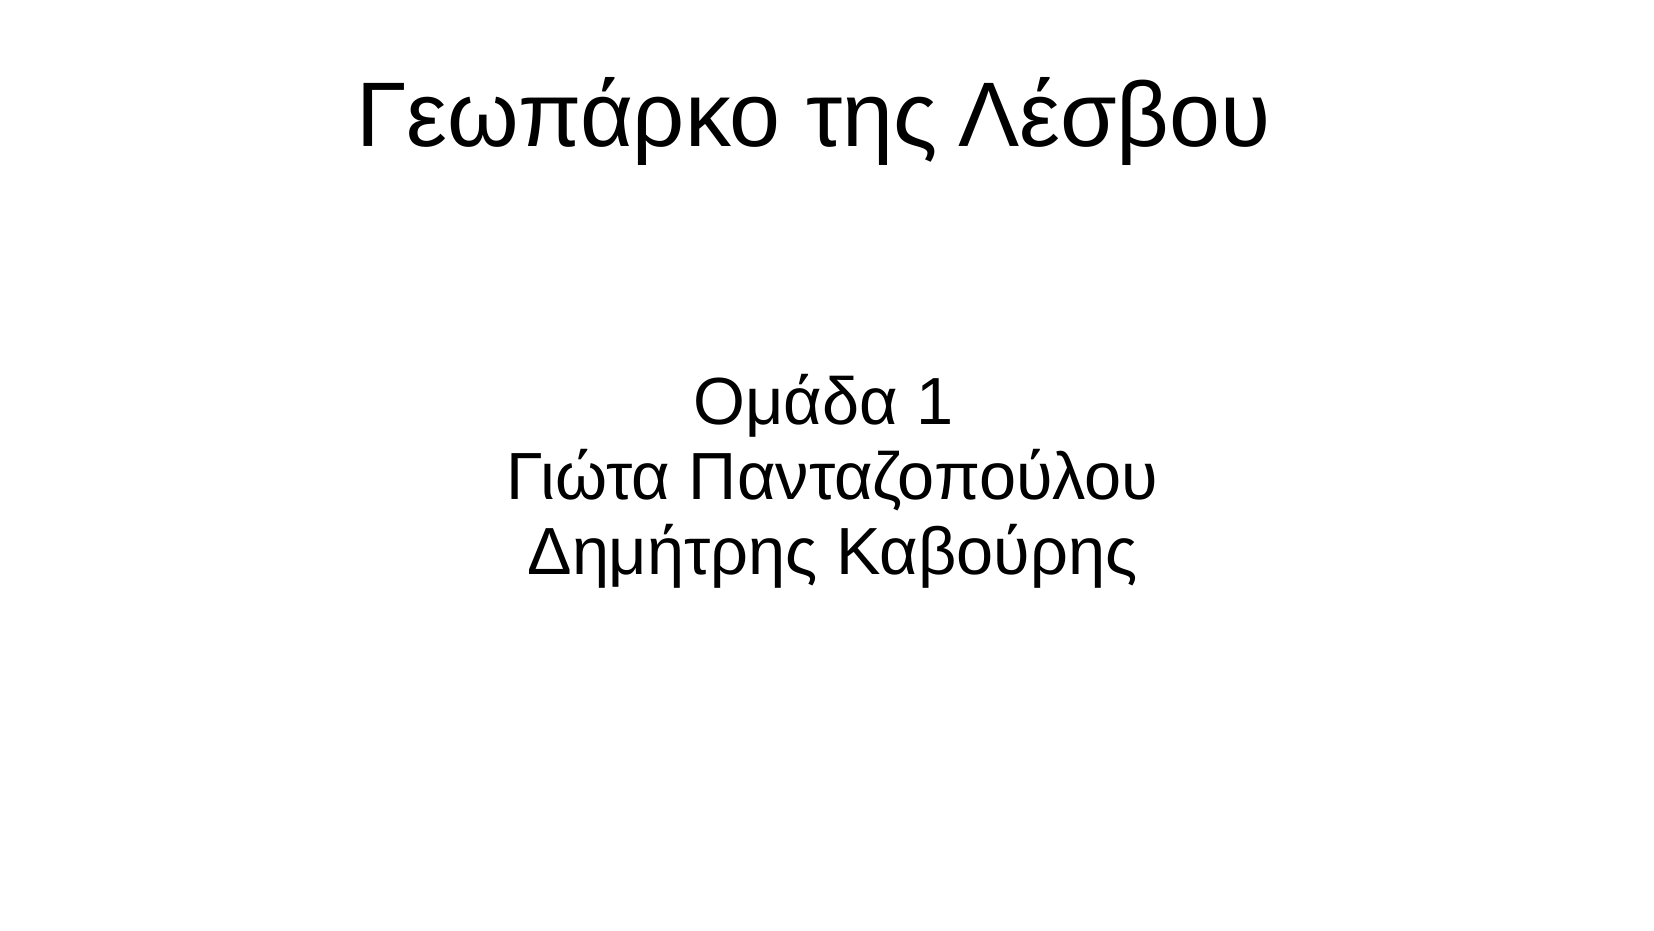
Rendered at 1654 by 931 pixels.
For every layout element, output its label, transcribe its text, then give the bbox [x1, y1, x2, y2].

title Γεωπάρκο της Λέσβου [82, 37, 1571, 193]
subtitle Ομάδα 1 Γιώτα Πανταζοπούλου Δημήτρης Καβούρης [88, 206, 1577, 747]
